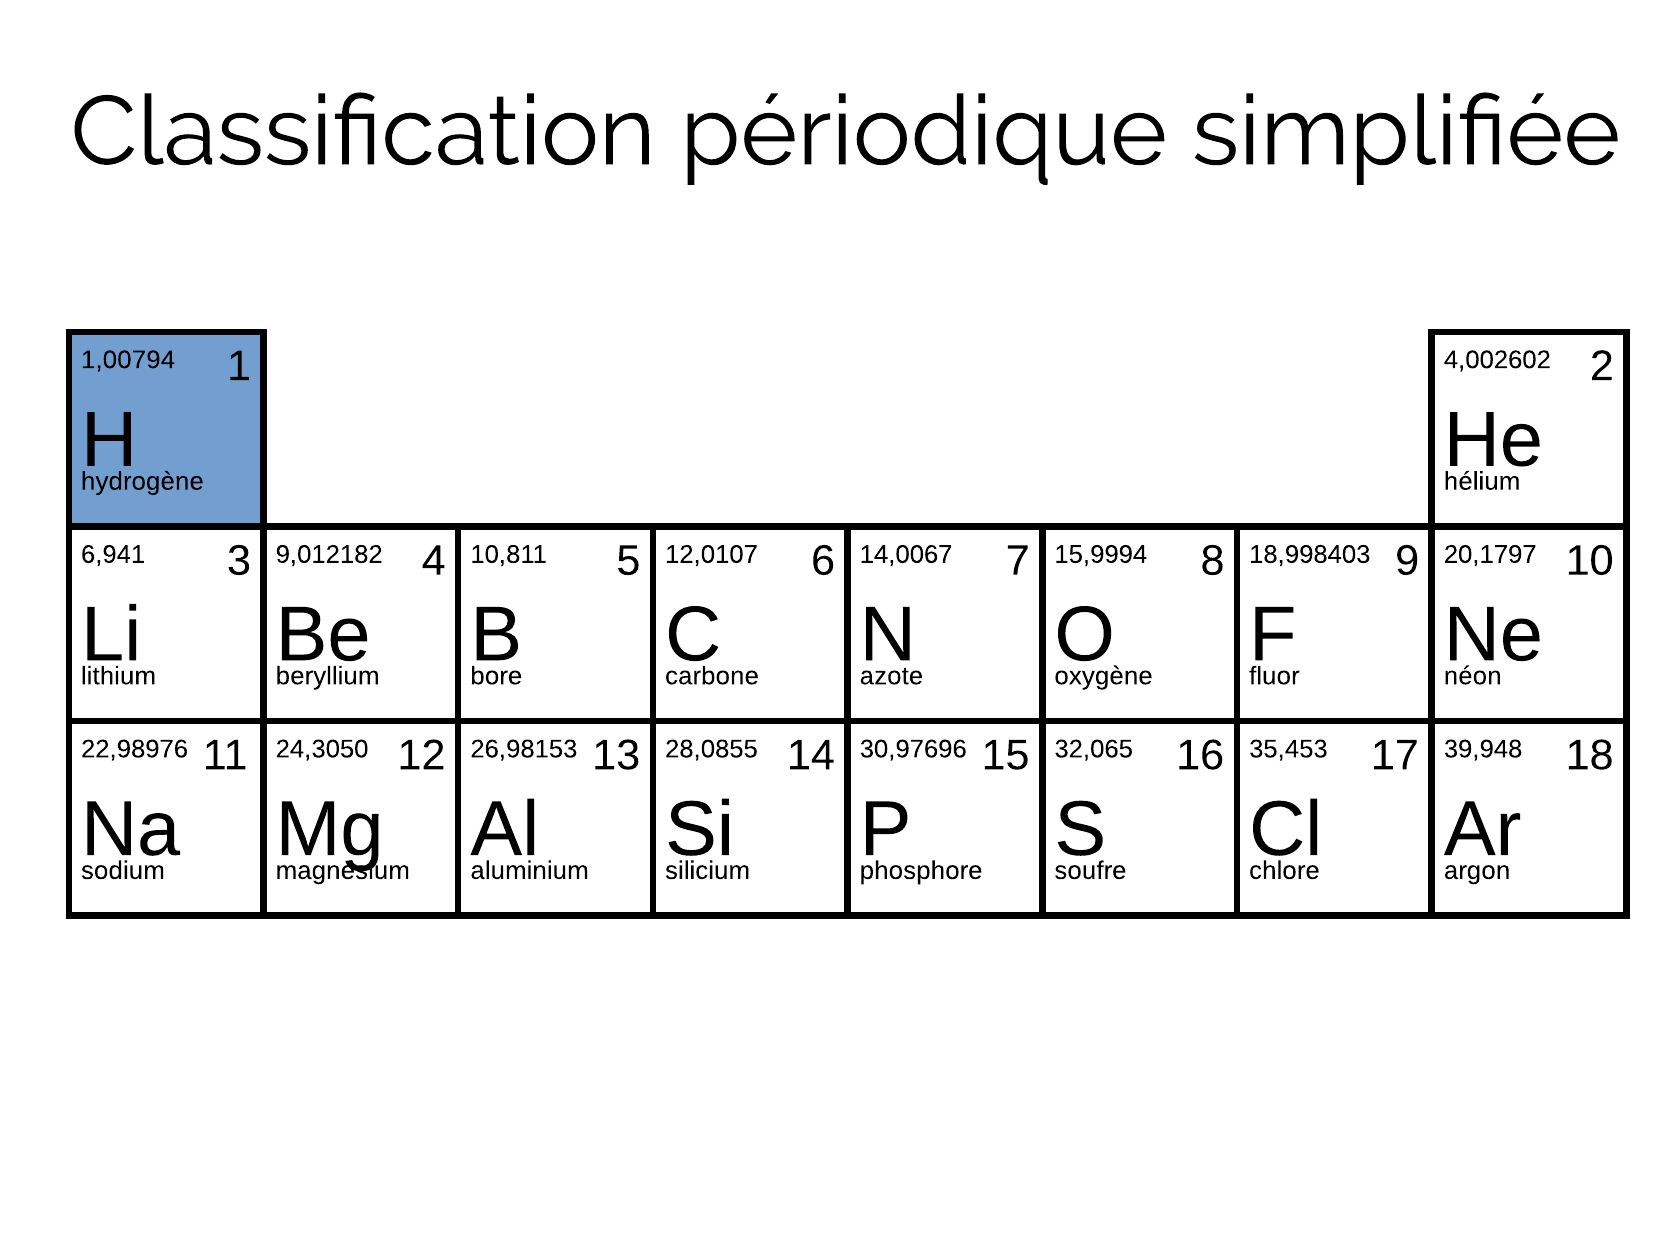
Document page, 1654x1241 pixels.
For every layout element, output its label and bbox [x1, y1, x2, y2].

text_box [527, 113, 534, 165]
text_box [606, 112, 649, 165]
text_box [804, 113, 831, 165]
text_box [489, 96, 520, 165]
text_box [856, 112, 907, 166]
text_box [335, 92, 375, 165]
text_box [1435, 530, 1623, 718]
text_box [1267, 112, 1344, 165]
text_box [1417, 93, 1437, 165]
text_box [838, 93, 846, 104]
text_box [166, 112, 213, 166]
text_box [267, 724, 455, 912]
text_box [978, 93, 986, 104]
text_box [1435, 724, 1623, 912]
text_box [461, 724, 650, 912]
text_box [851, 530, 1039, 718]
text_box [687, 112, 737, 185]
text_box [144, 93, 164, 165]
text_box [765, 93, 779, 105]
text_box [318, 93, 326, 104]
text_box [266, 112, 308, 166]
text_box [72, 530, 260, 718]
text_box [838, 113, 846, 165]
text_box [267, 530, 455, 718]
text_box [1567, 112, 1618, 166]
text_box [219, 112, 261, 166]
text_box [527, 93, 534, 104]
text_box [1531, 93, 1545, 105]
text_box [996, 112, 1048, 185]
text_box [1240, 530, 1428, 718]
text_box [1246, 93, 1254, 104]
text_box [438, 112, 484, 166]
text_box [1356, 112, 1406, 185]
text_box [656, 724, 844, 912]
text_box [318, 113, 326, 165]
text_box [978, 113, 986, 165]
text_box [1046, 530, 1234, 718]
text_box [1113, 112, 1165, 166]
text_box [1443, 93, 1451, 104]
text_box [1194, 112, 1236, 166]
text_box [1240, 724, 1428, 912]
text_box [1460, 92, 1500, 165]
text_box [851, 724, 1039, 912]
text_box [1046, 724, 1234, 912]
text_box [914, 93, 966, 166]
text_box [1246, 113, 1254, 165]
text_box [72, 335, 260, 523]
text_box [72, 724, 260, 912]
text_box [744, 112, 795, 166]
text_box [1059, 113, 1105, 166]
text_box [1443, 113, 1451, 165]
text_box [74, 94, 135, 165]
text_box [1435, 335, 1623, 523]
text_box [544, 112, 596, 166]
text_box [656, 530, 844, 718]
text_box [461, 530, 650, 718]
text_box [385, 112, 432, 166]
text_box [1510, 112, 1561, 166]
